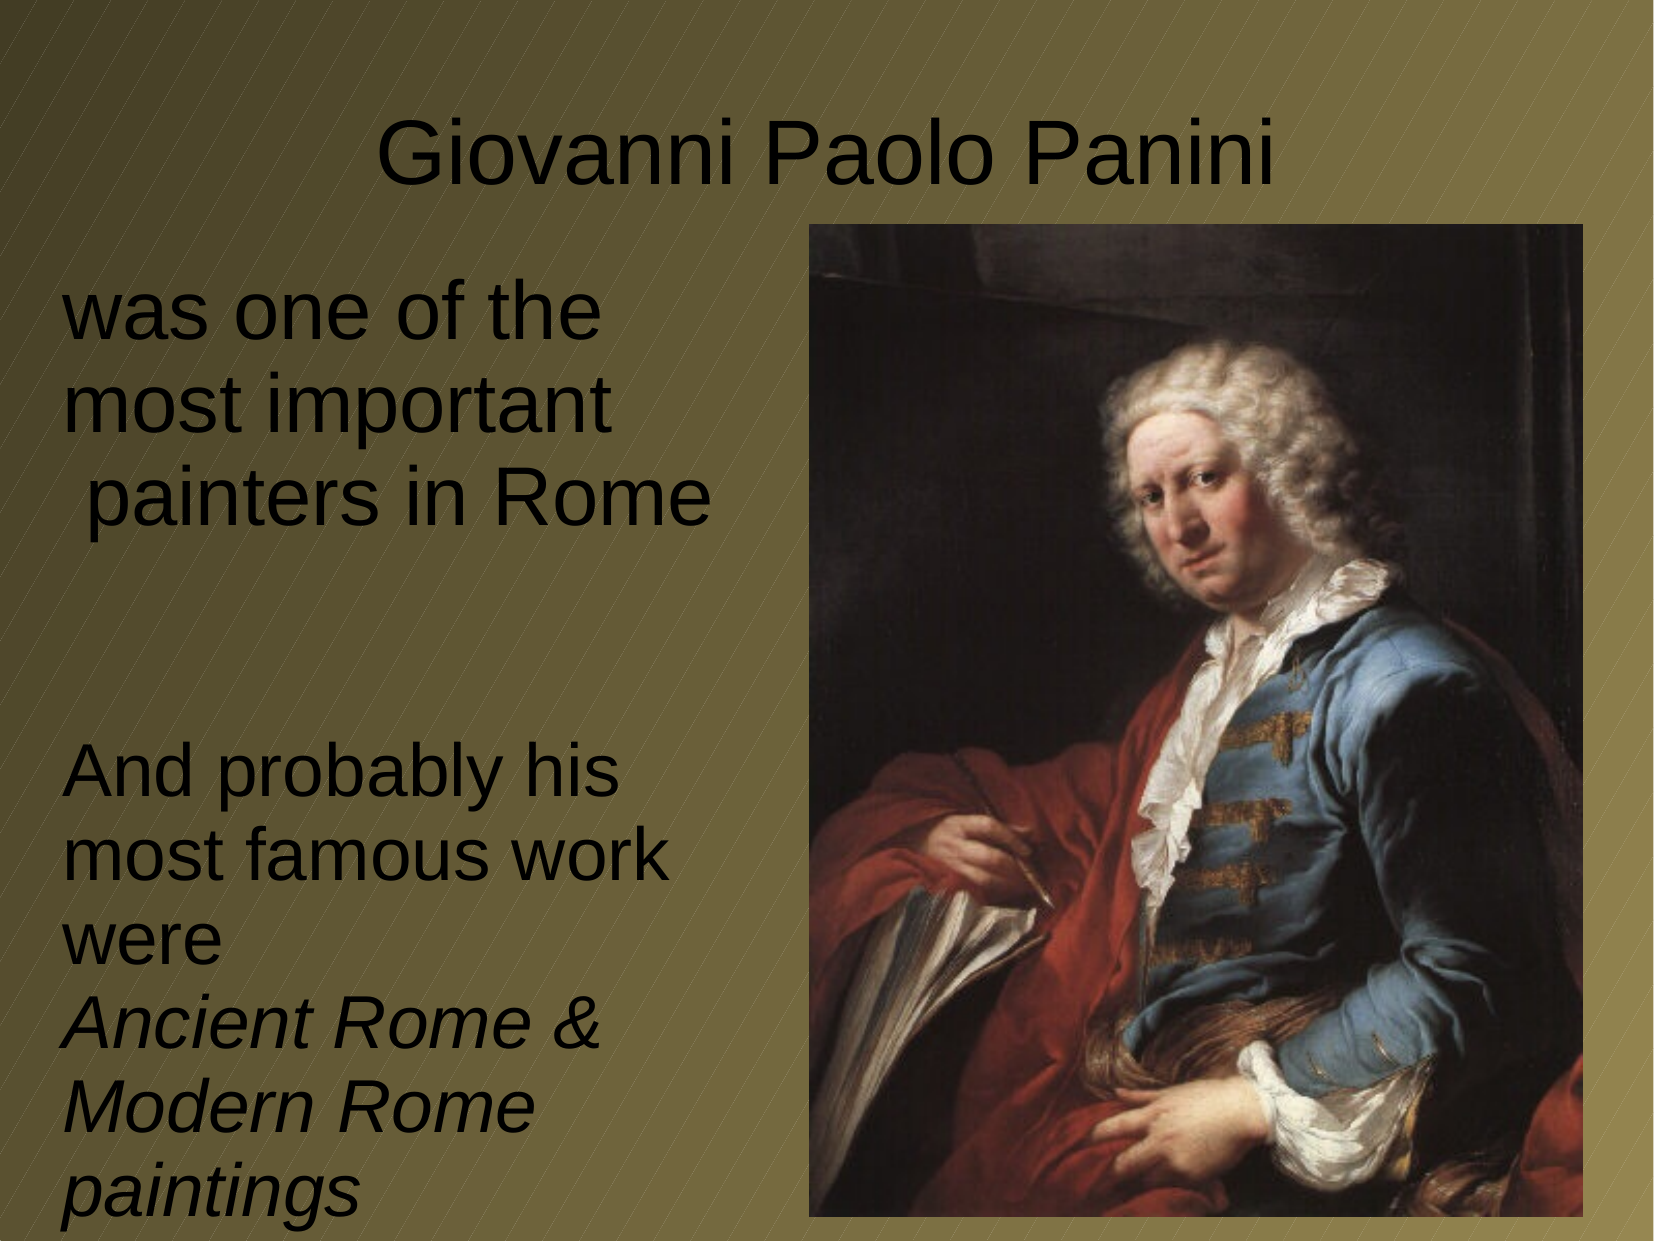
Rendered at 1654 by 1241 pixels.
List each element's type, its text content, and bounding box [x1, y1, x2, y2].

text_box was one of the most important painters in Rome And probably his most famous work were Ancient Rome & Modern Rome paintings [47, 256, 759, 1241]
picture [809, 224, 1583, 1217]
title Giovanni Paolo Panini [82, 49, 1571, 257]
